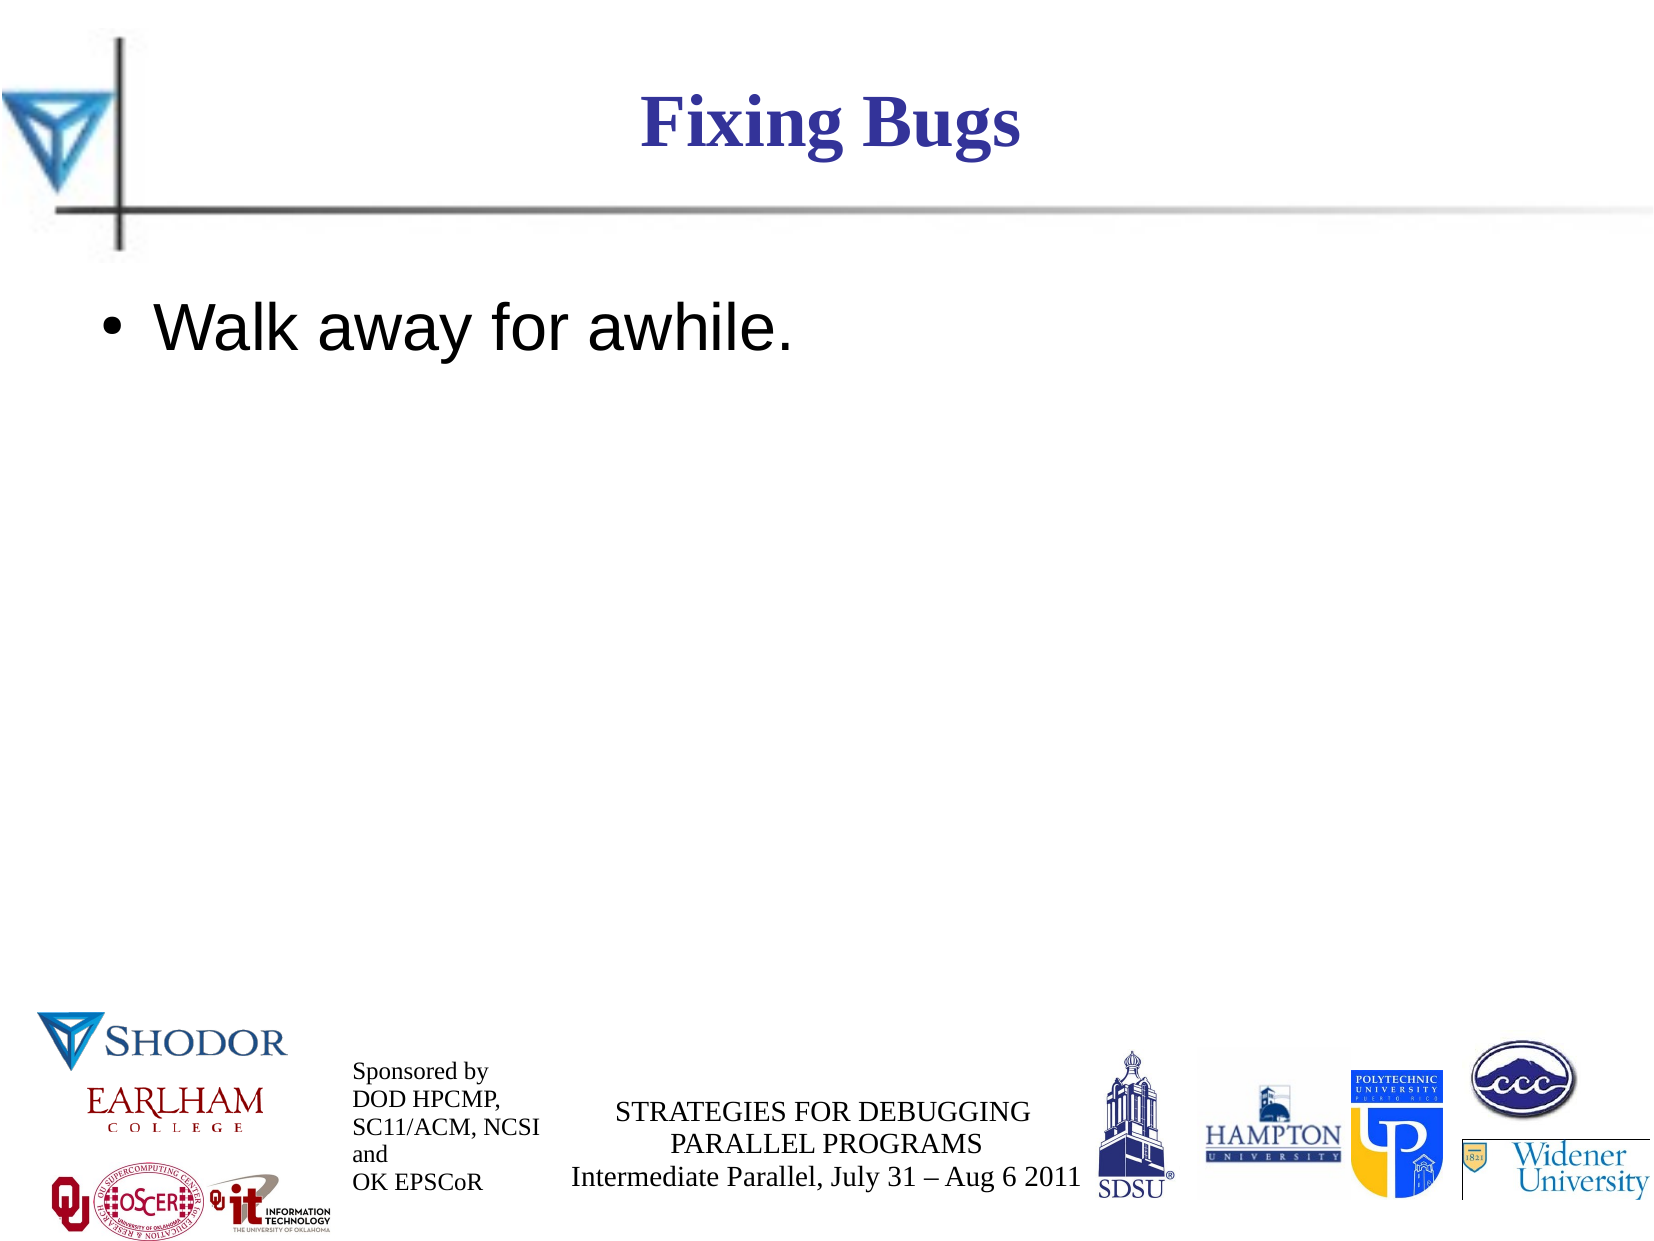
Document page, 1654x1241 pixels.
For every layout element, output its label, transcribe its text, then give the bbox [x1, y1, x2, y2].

picture [50, 1201, 90, 1233]
picture [1571, 1030, 1581, 1088]
text_box STRATEGIES FOR DEBUGGING PARALLEL PROGRAMS Intermediate Parallel, July 31 – Aug 6 2011 [1351, 1088, 1654, 1201]
list Walk away for awhile. [82, 290, 1571, 1126]
picture [2, 28, 1654, 263]
text_box STRATEGIES FOR DEBUGGING PARALLEL PROGRAMS Intermediate Parallel, July 31 – Aug 6 2011 [0, 1088, 1197, 1201]
picture [93, 1201, 338, 1241]
title Fixing Bugs [86, 17, 1576, 226]
picture [1197, 1126, 1351, 1201]
picture [37, 1012, 82, 1071]
picture [75, 1031, 82, 1053]
